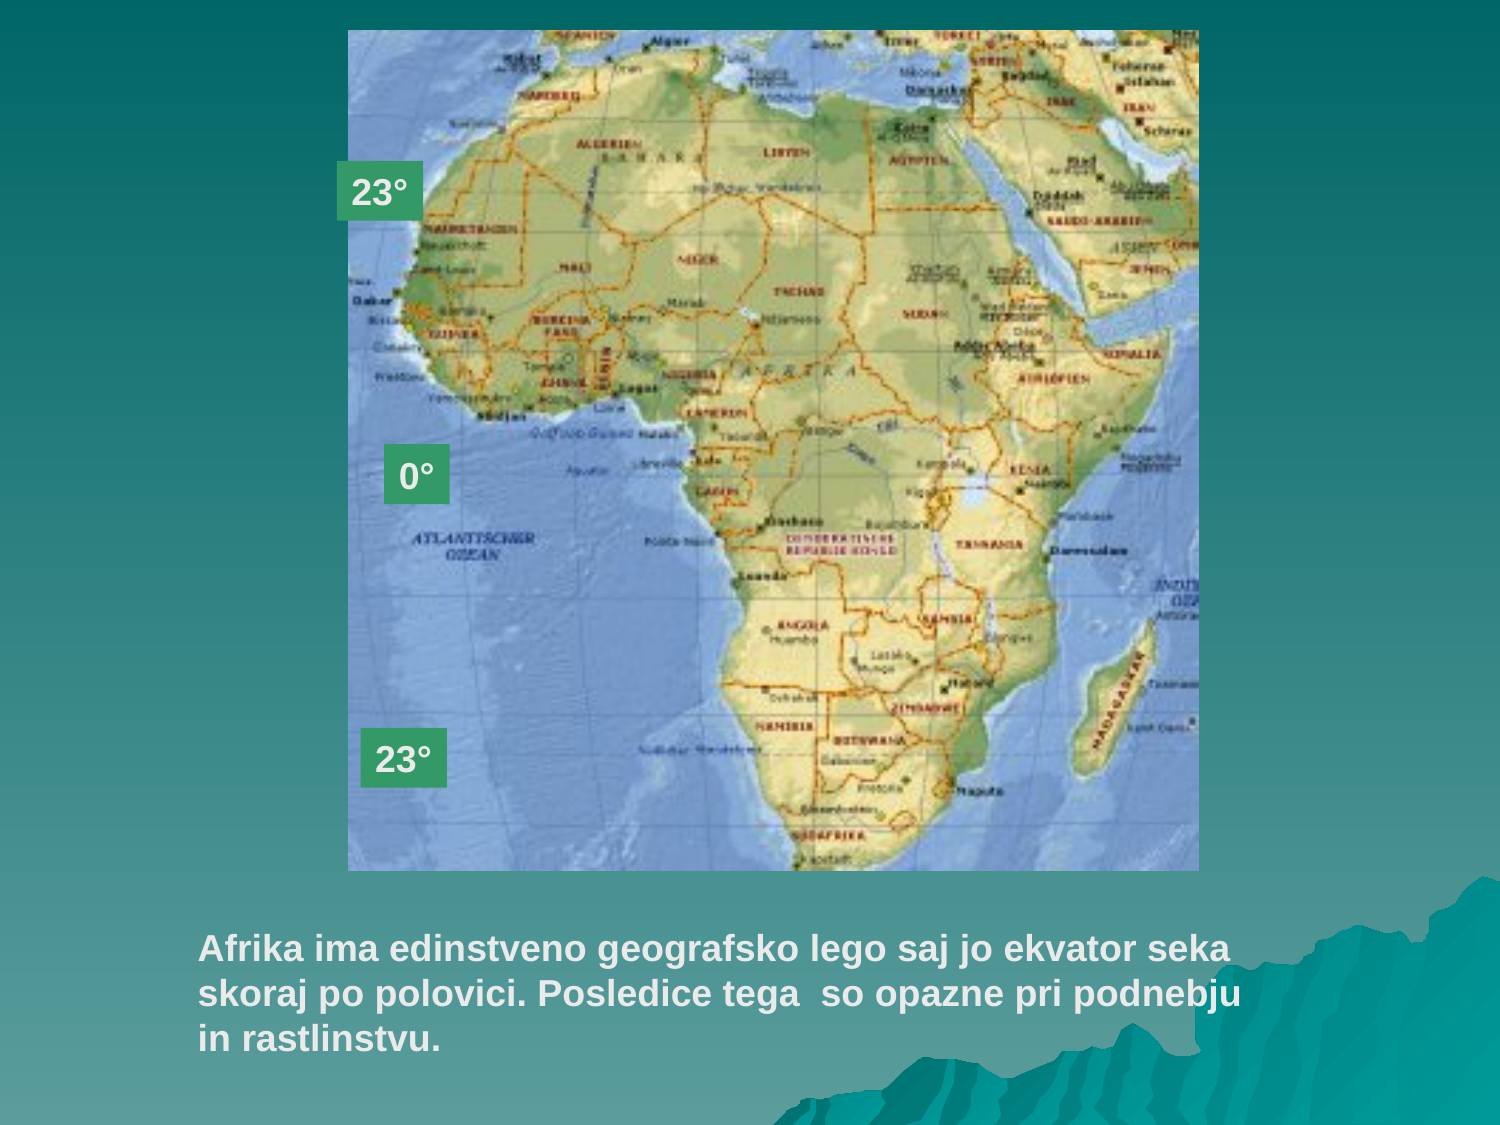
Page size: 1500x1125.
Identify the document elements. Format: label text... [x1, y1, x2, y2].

picture [348, 30, 1199, 871]
text_box 0° [384, 444, 450, 505]
text_box 23° [360, 727, 447, 788]
text_box Afrika ima edinstveno geografsko lego saj jo ekvator seka skoraj po polovici. Posledice tega so opazne pri podnebju in rastlinstvu. [183, 916, 1282, 1067]
text_box 23° [336, 160, 424, 221]
